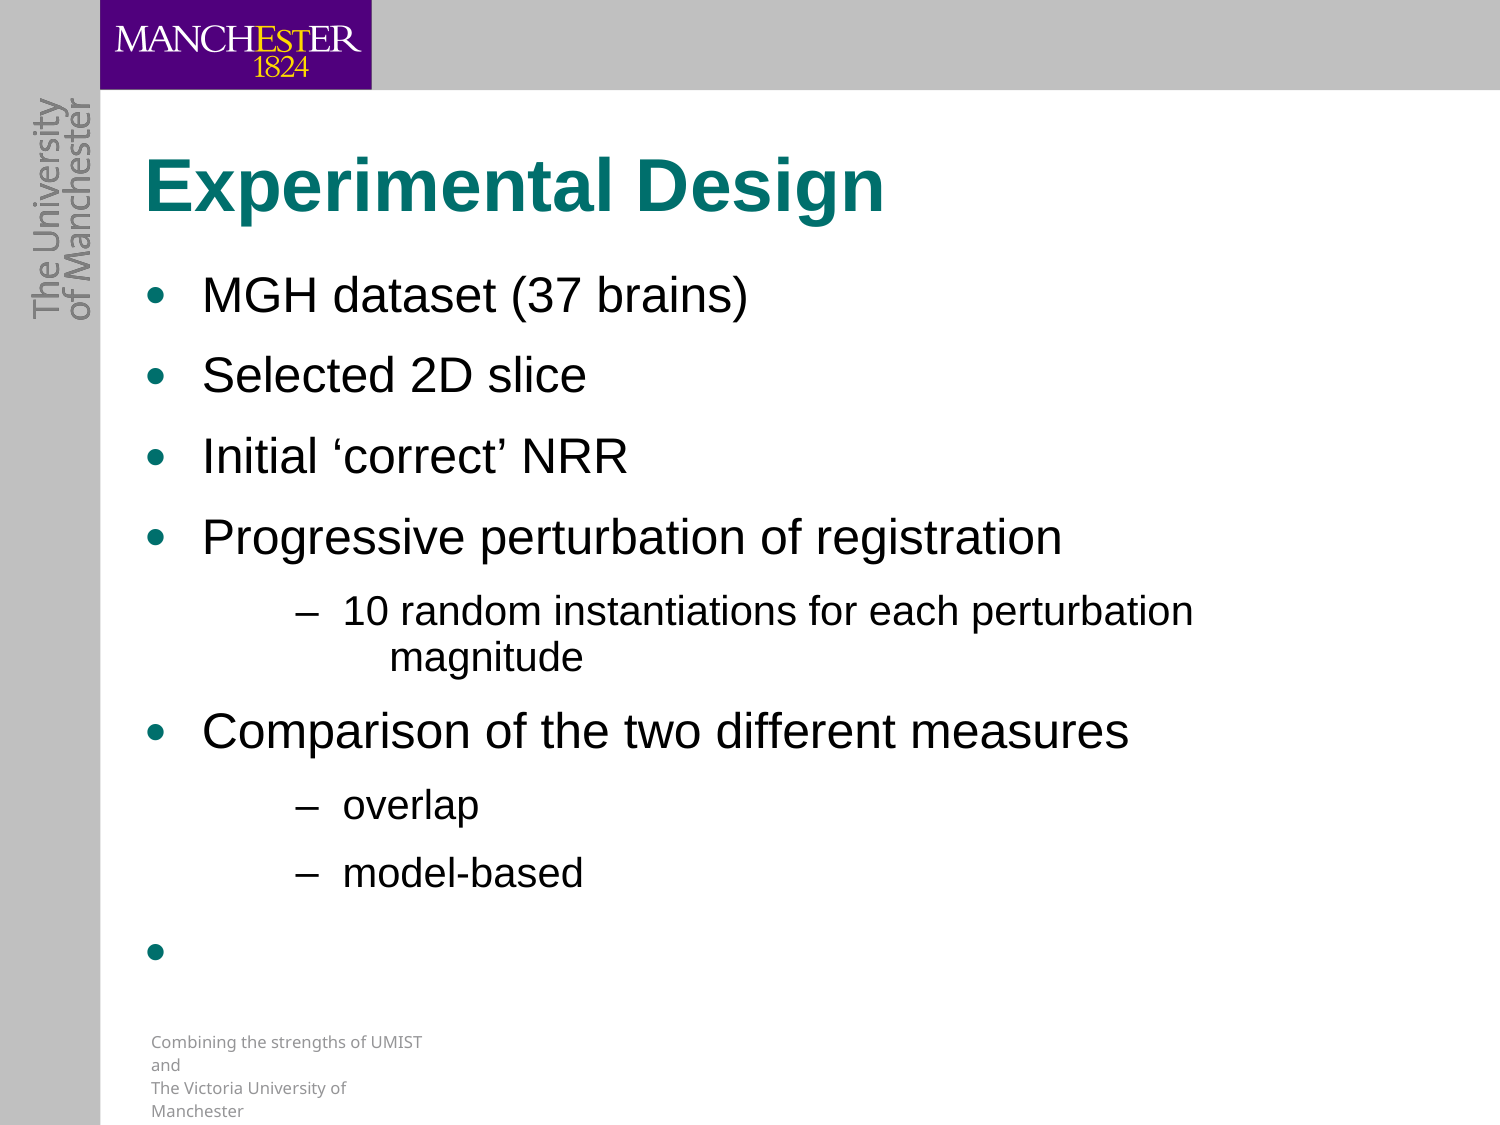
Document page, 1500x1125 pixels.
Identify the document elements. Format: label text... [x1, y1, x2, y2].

title Experimental Design [129, 120, 1406, 251]
list MGH dataset (37 brains) Selected 2D slice Initial ‘correct’ NRR Progressive perturbation of registration 10 random instantiations for each perturbation magnitude Comparison of the two different measures overlap model-based [130, 259, 1407, 1012]
picture [0, 0, 372, 320]
